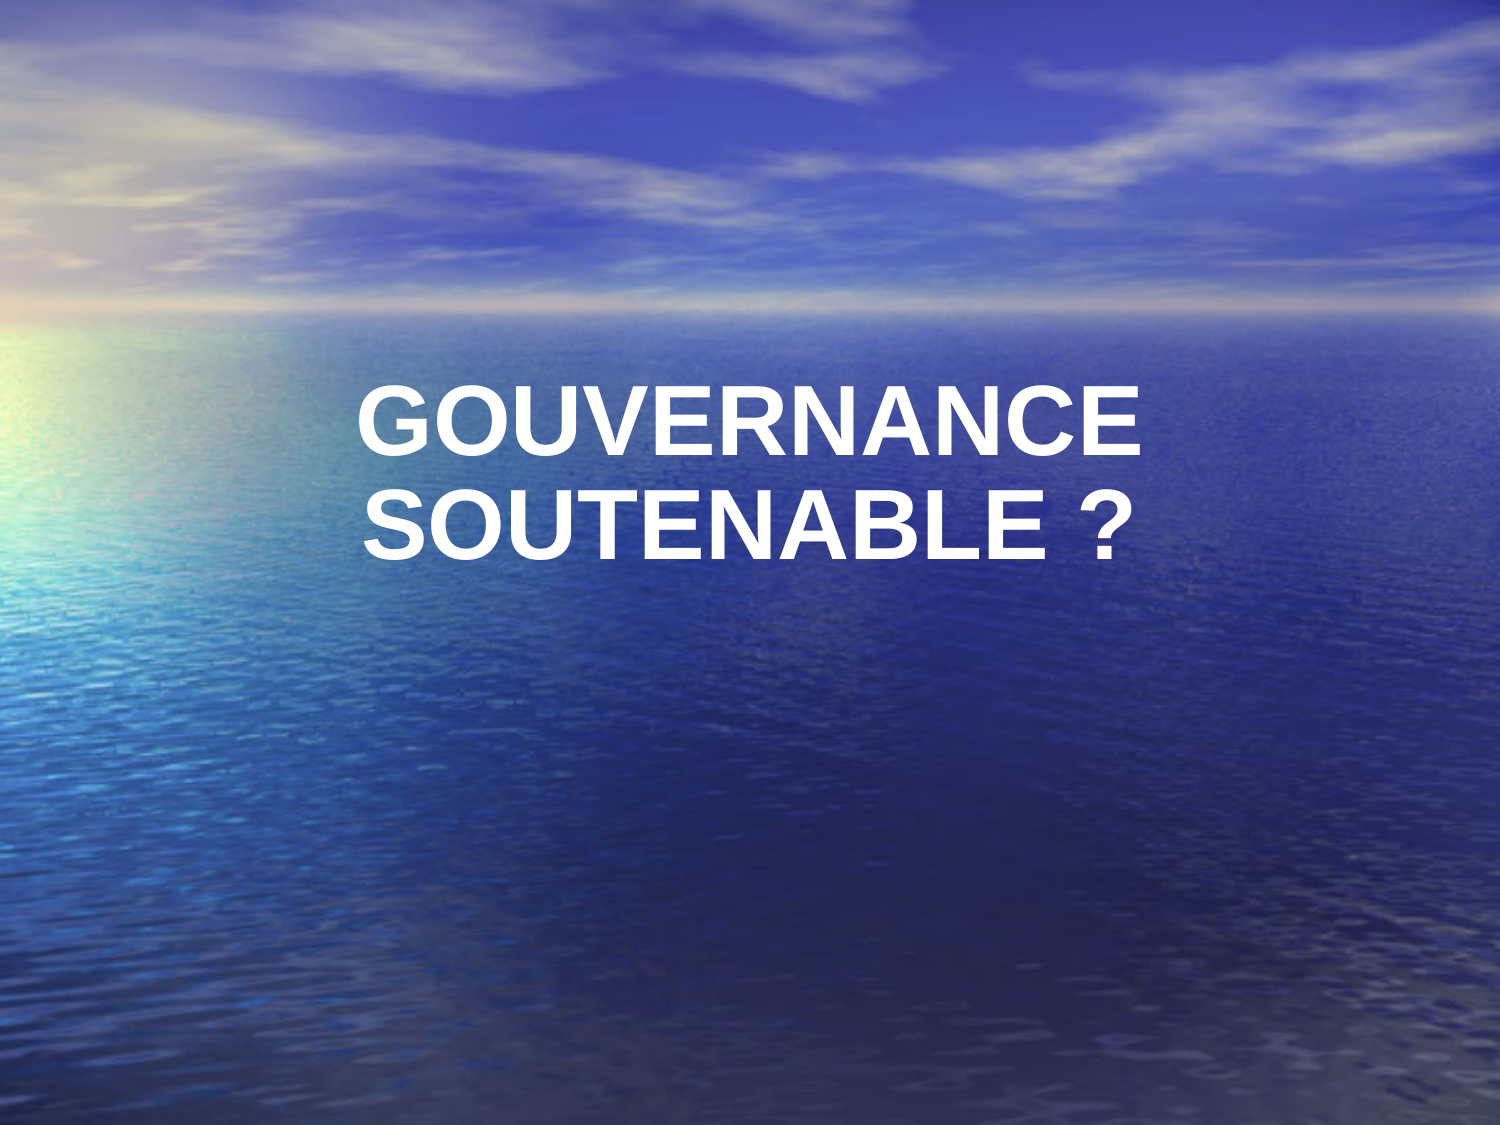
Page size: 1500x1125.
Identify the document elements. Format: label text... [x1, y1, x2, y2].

text_box GOUVERNANCE SOUTENABLE ? [112, 349, 1388, 591]
picture [0, 0, 1500, 1125]
